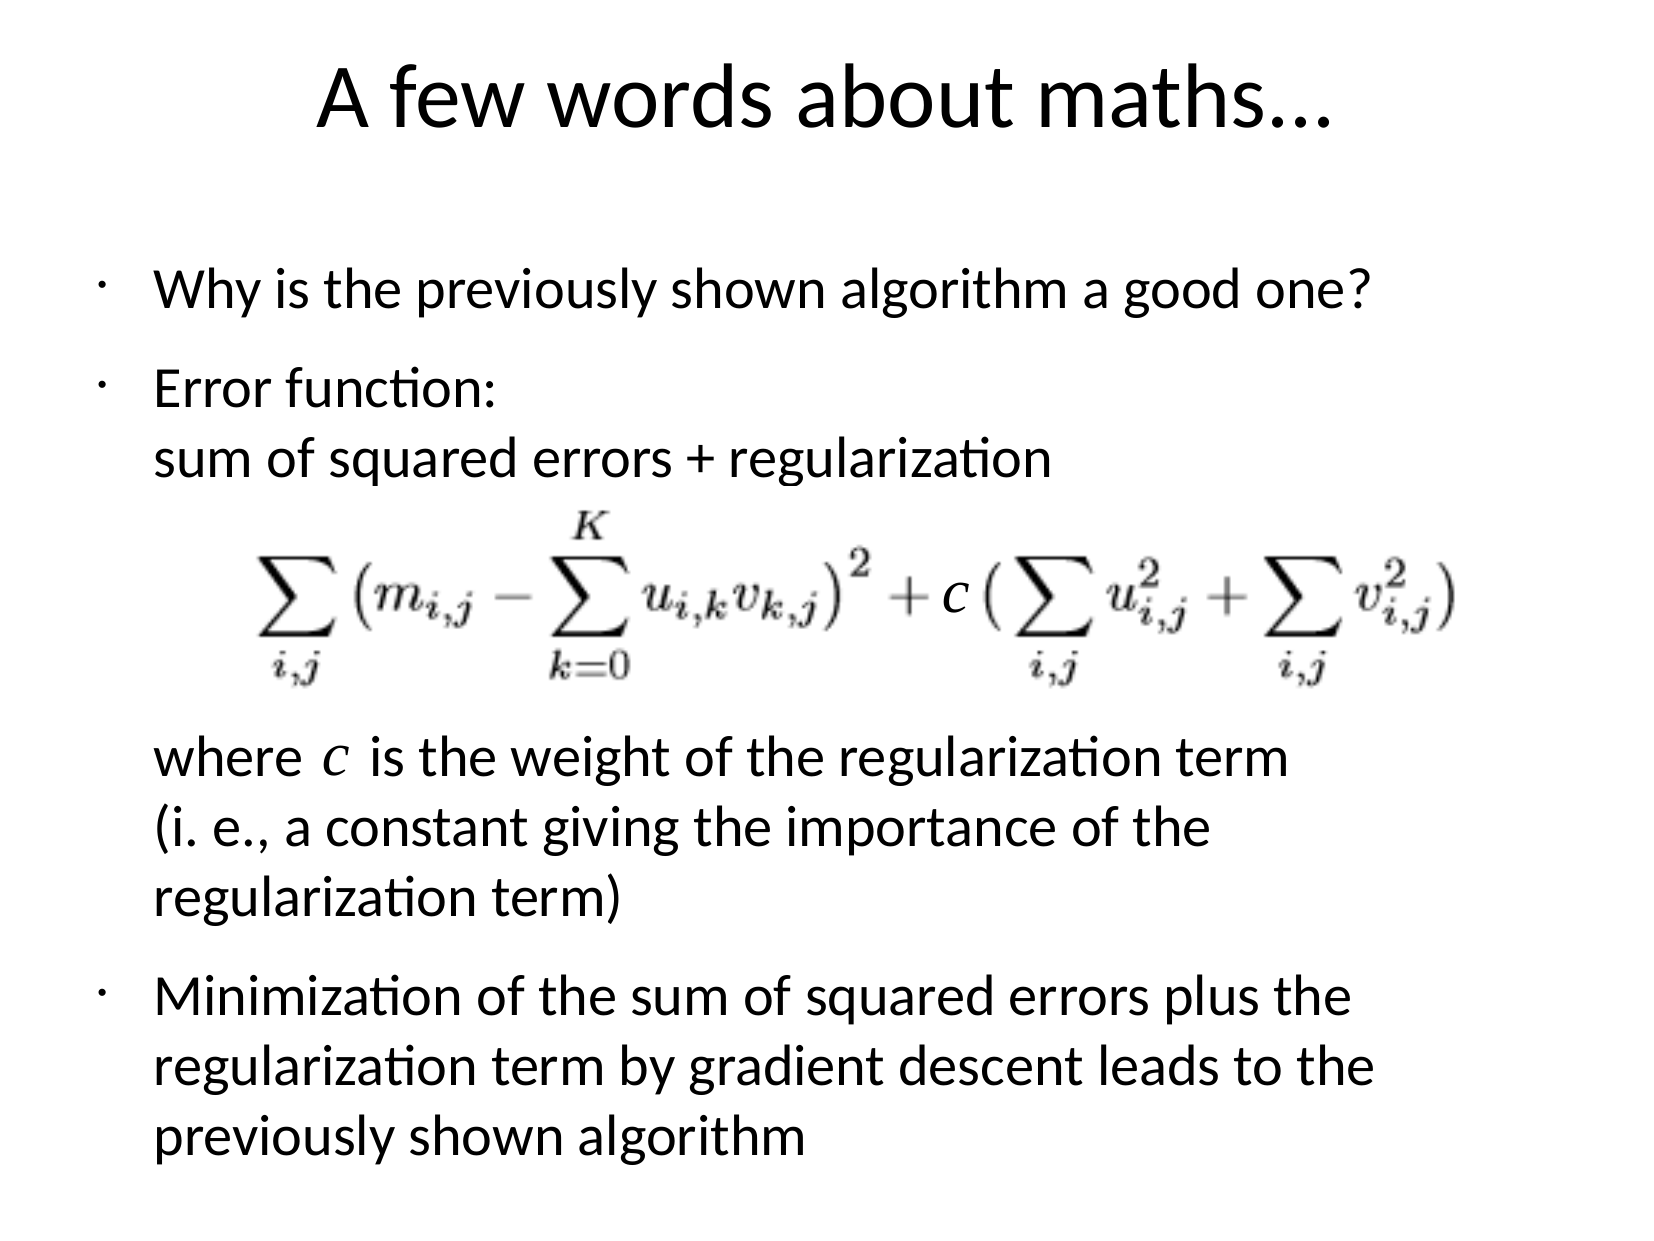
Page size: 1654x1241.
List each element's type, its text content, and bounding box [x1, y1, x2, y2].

picture [206, 486, 1495, 709]
title A few words about maths... [82, 28, 1571, 236]
list Why is the previously shown algorithm a good one? Error function: sum of squared errors + regularization where is the weight of the regularization term (i. e., a constant giving the importance of the regularization term) Minimization of the sum of squared errors plus the regularization term by gradient descent leads to the previously shown algorithm [82, 242, 1619, 1163]
text_box c [927, 549, 985, 634]
text_box c [307, 712, 365, 797]
